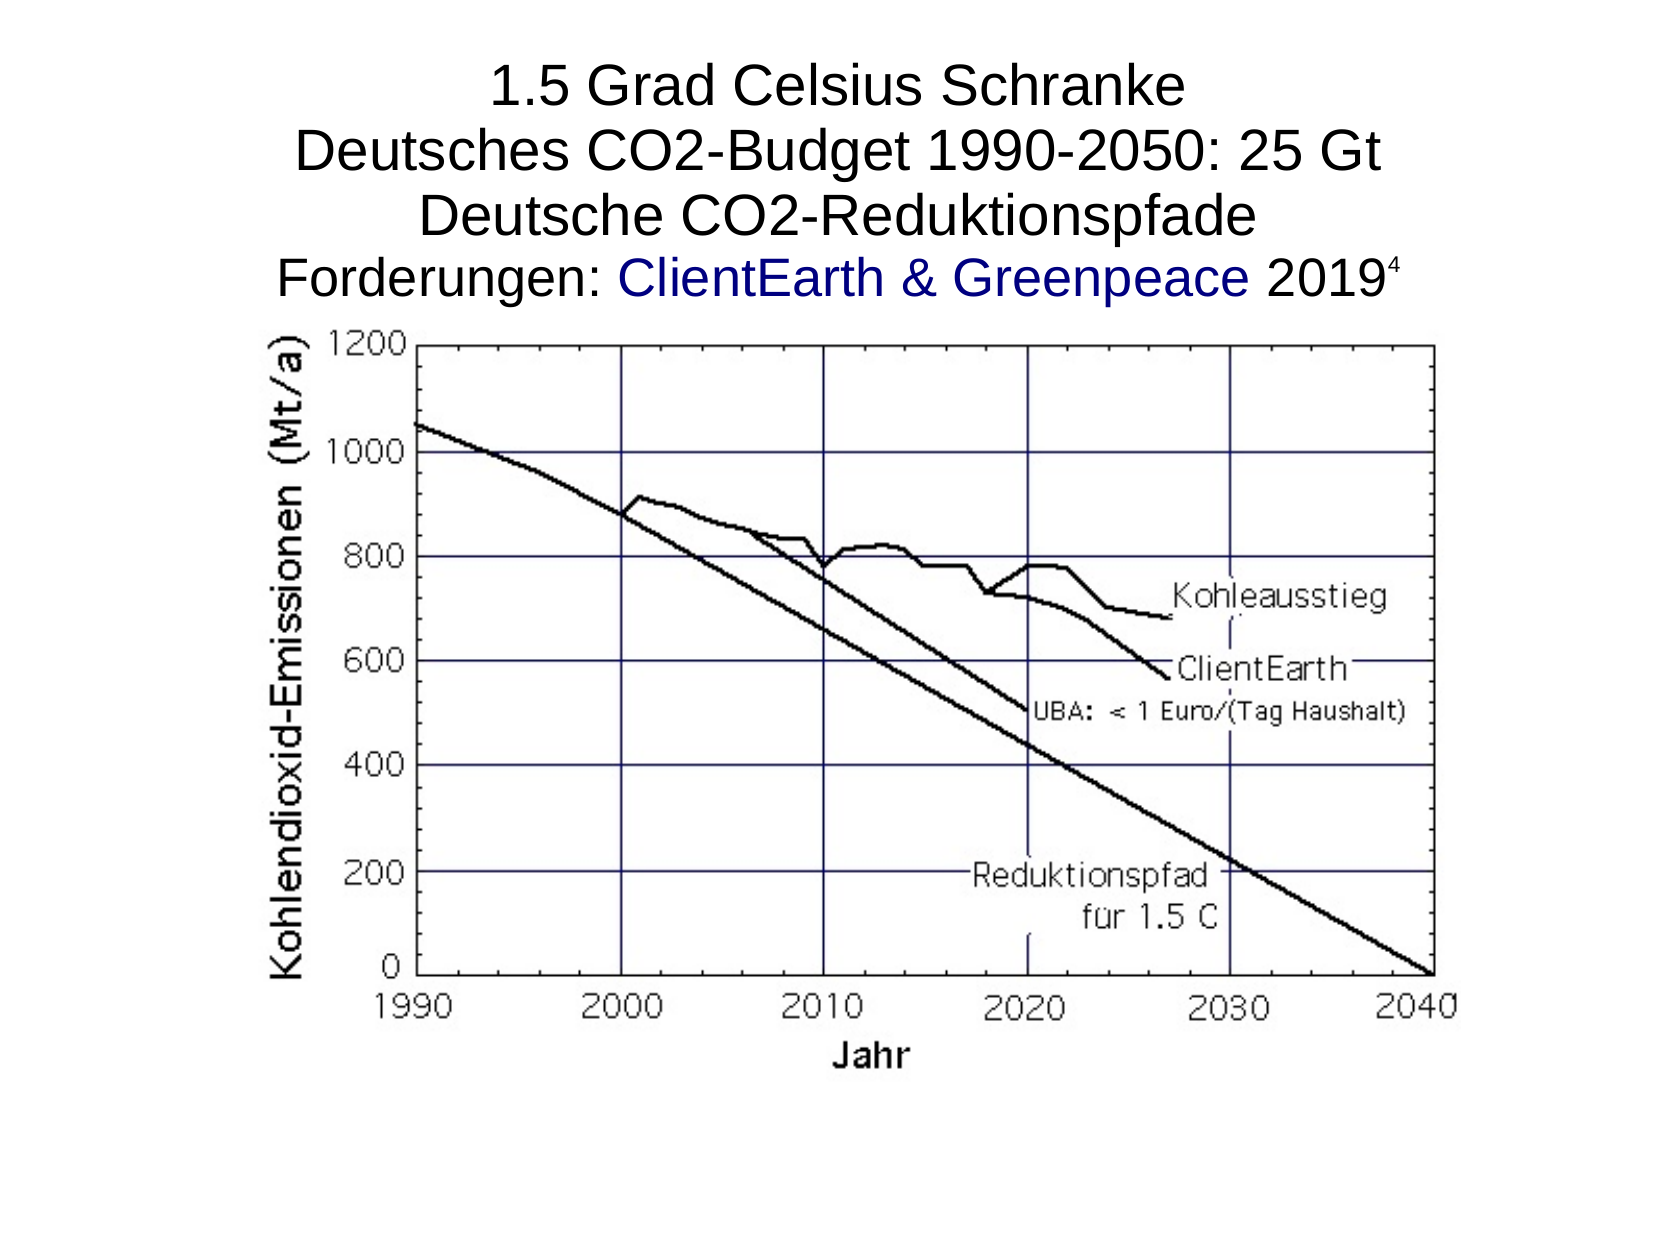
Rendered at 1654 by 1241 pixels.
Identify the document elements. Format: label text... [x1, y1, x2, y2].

title 1.5 Grad Celsius Schranke Deutsches CO2-Budget 1990-2050: 25 Gt Deutsche CO2-Reduktionspfade Forderungen: ClientEarth & Greenpeace 20194 [94, 52, 1583, 309]
picture [210, 314, 1461, 1148]
